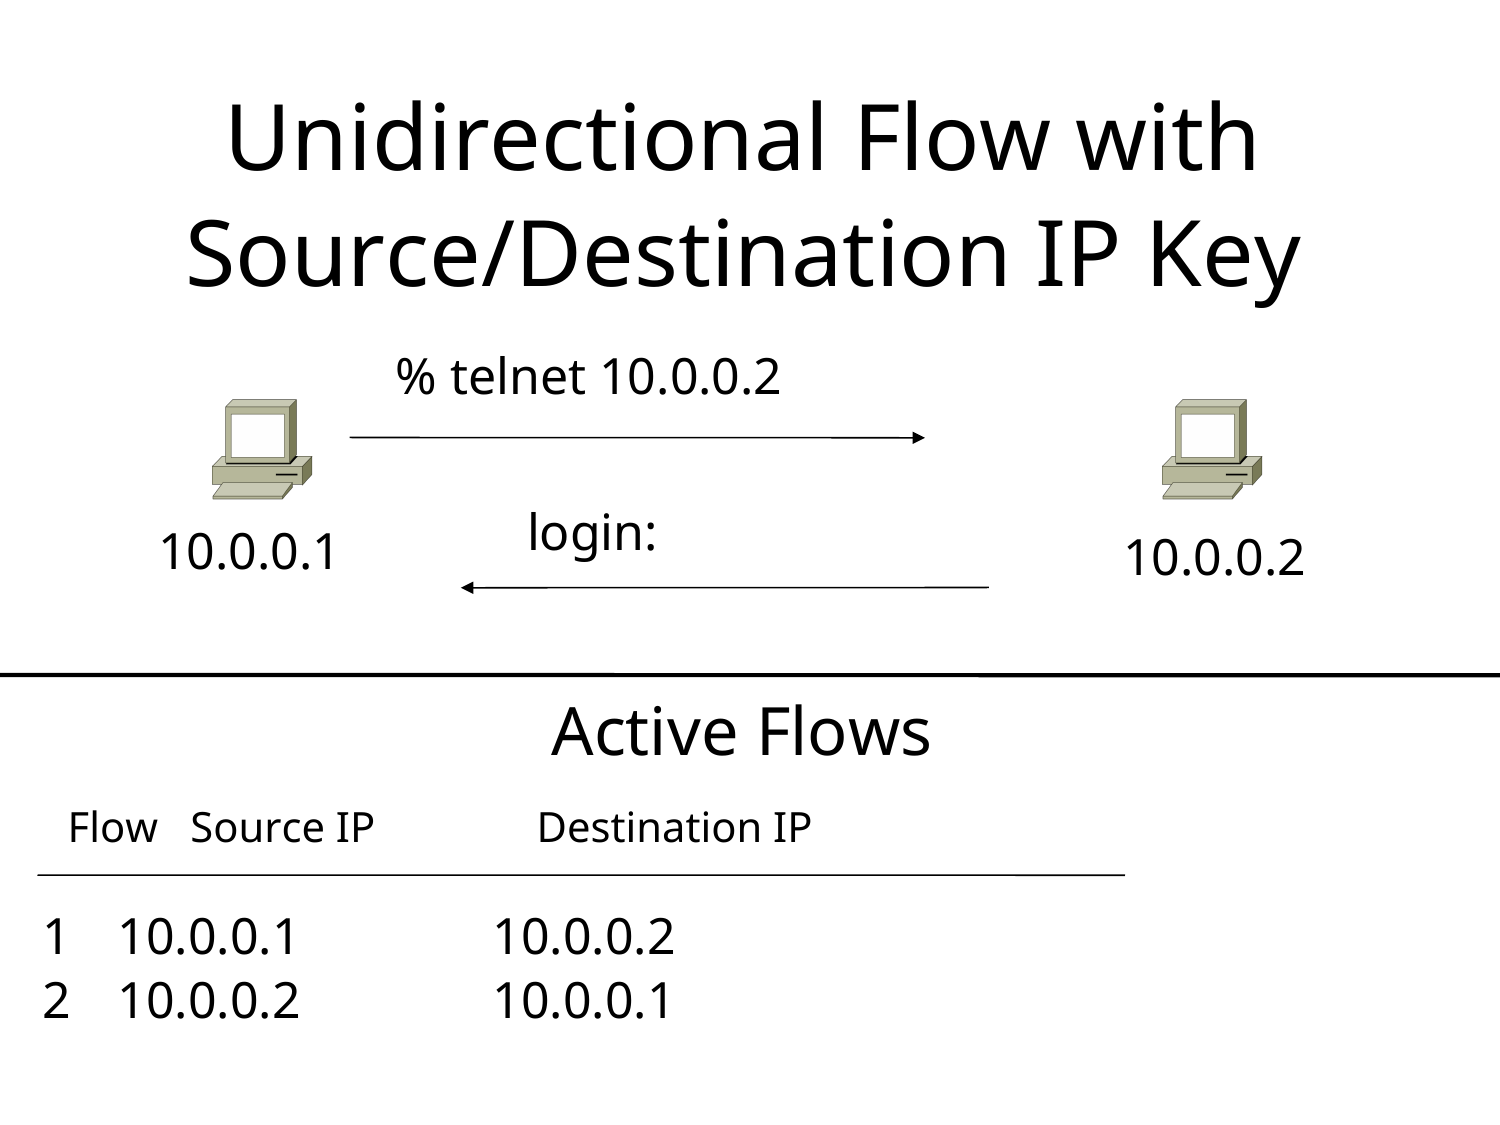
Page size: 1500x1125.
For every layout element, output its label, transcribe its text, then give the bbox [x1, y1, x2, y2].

text_box 10.0.0.2 [1117, 525, 1313, 589]
text_box login: [521, 500, 666, 564]
text_box Flow Source IP Destination IP [62, 799, 1075, 865]
title Unidirectional Flow with Source/Destination IP Key [112, 62, 1388, 325]
text_box 10.0.0.1 [152, 519, 348, 583]
picture [1162, 399, 1263, 501]
text_box 1 10.0.0.1 10.0.0.2 2 10.0.0.2 10.0.0.1 [37, 903, 833, 1031]
text_box % telnet 10.0.0.2 [390, 343, 790, 408]
text_box Active Flows [529, 687, 941, 772]
picture [212, 399, 313, 501]
